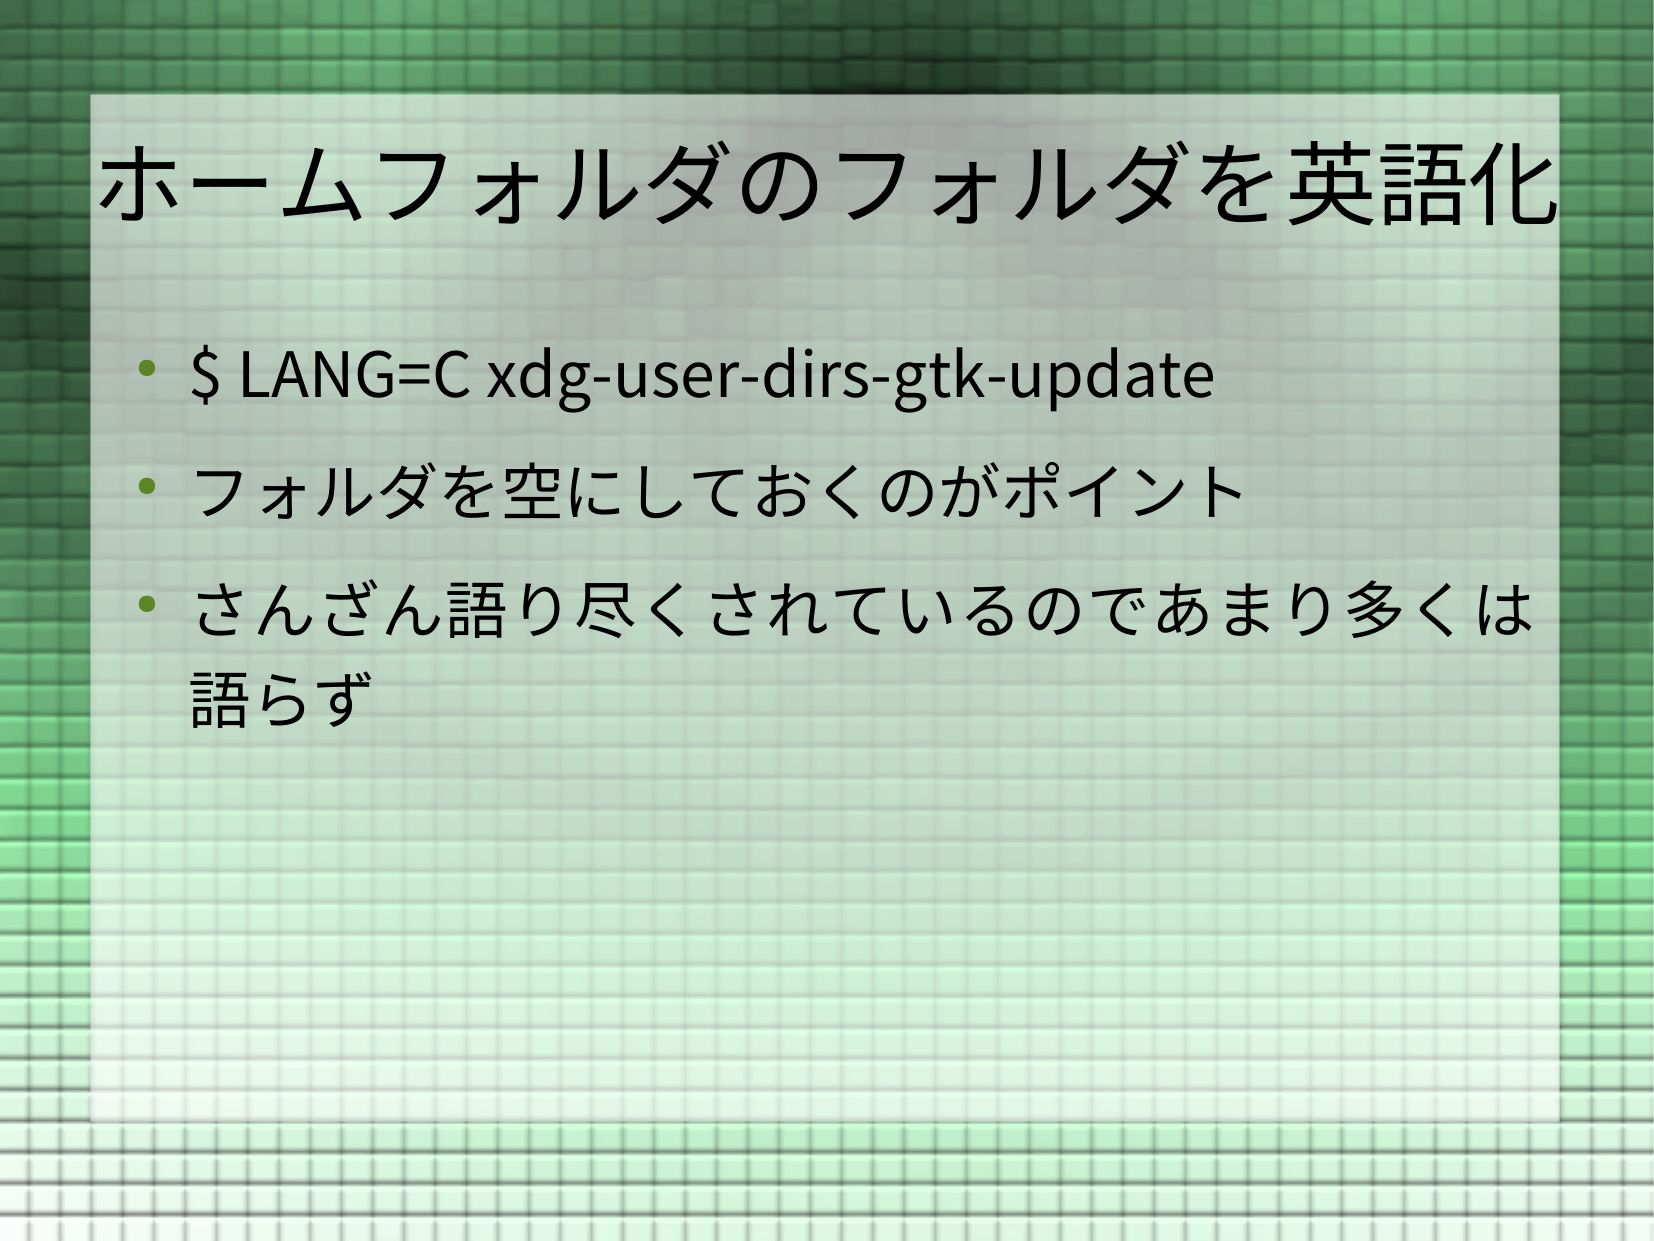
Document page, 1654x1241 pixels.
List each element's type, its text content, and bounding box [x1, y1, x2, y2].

picture [0, 0, 1654, 1241]
title ホームフォルダのフォルダを英語化 [88, 90, 1565, 266]
list $ LANG=C xdg-user-dirs-gtk-update フォルダを空にしておくのがポイント さんざん語り尽くされているのであまり多くは語らず [118, 324, 1536, 1093]
